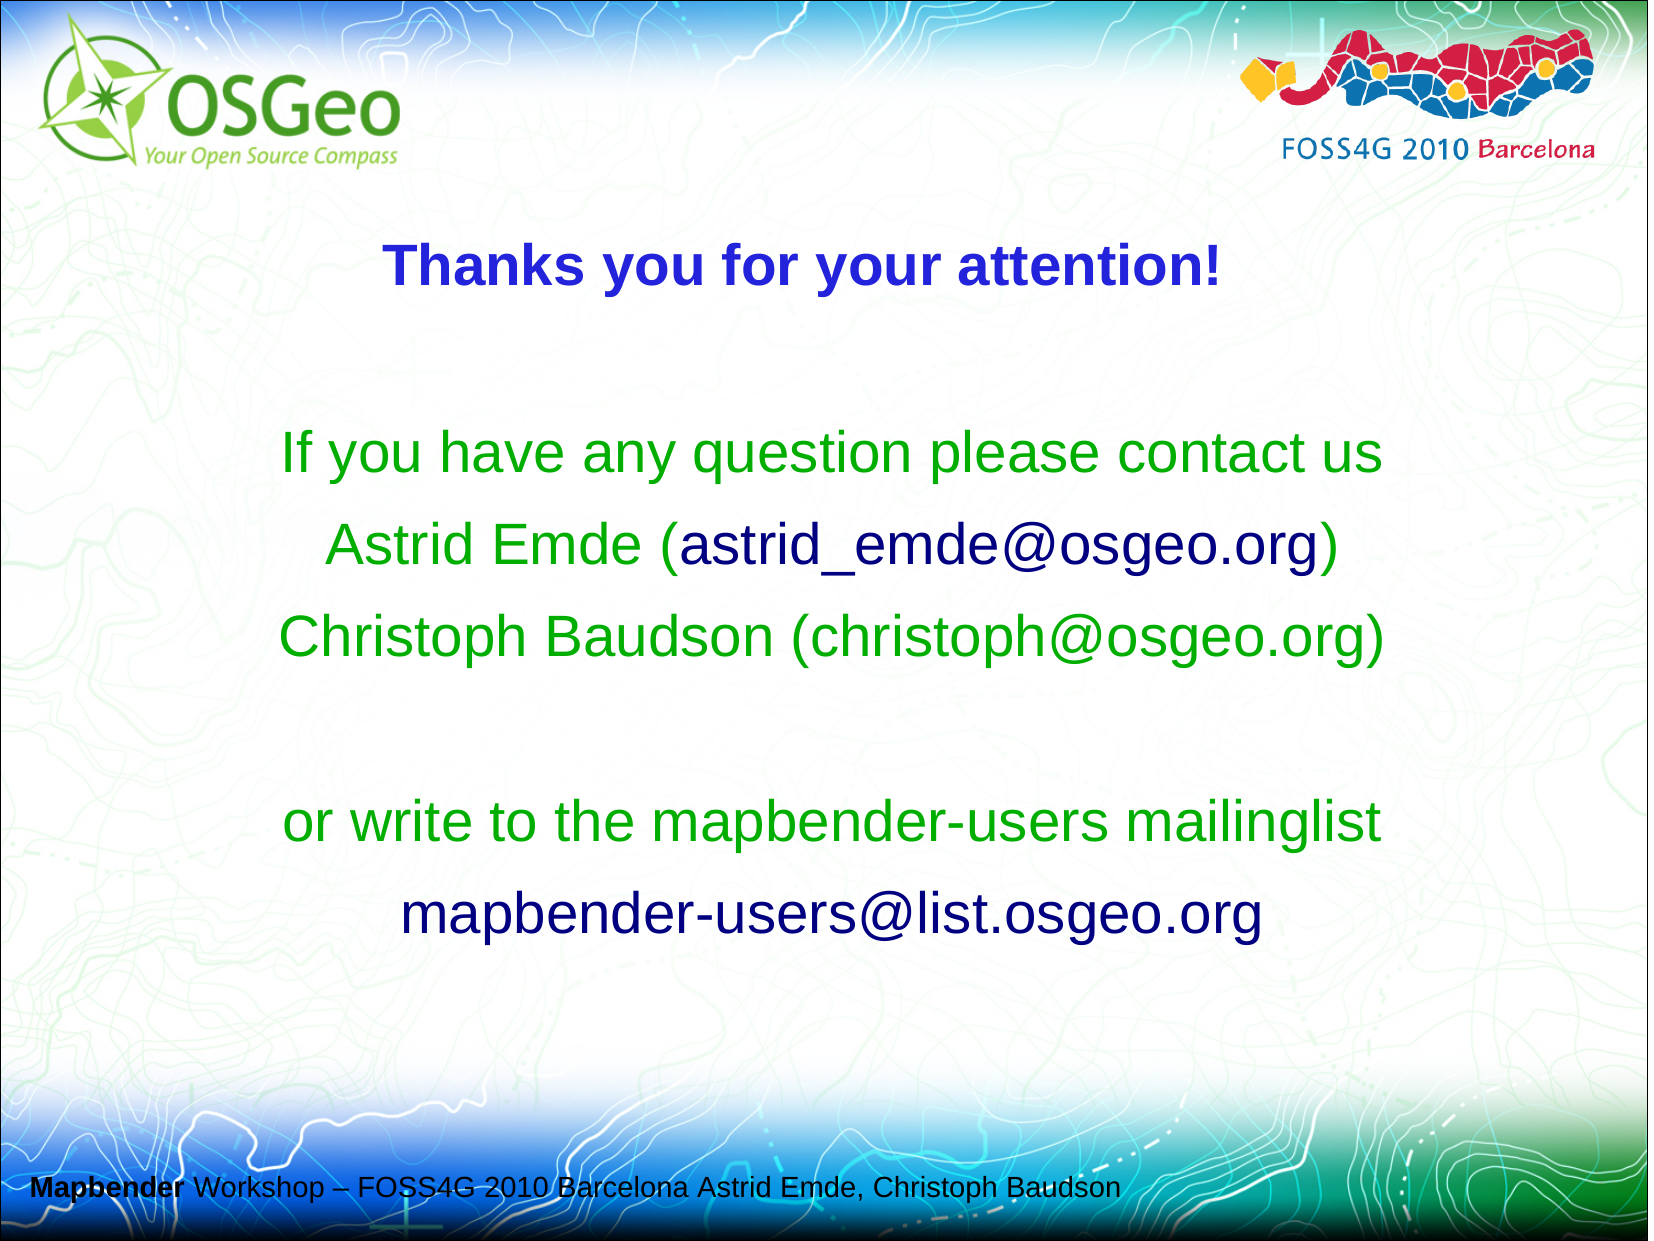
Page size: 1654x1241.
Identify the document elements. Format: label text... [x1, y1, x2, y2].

title Thanks you for your attention! [59, 177, 1548, 353]
list If you have any question please contact us Astrid Emde (astrid_emde@osgeo.org) Christoph Baudson (christoph@osgeo.org) or write to the mapbender-users mailinglist mapbender-users@list.osgeo.org [88, 419, 1577, 1241]
picture [1, 1, 1647, 1240]
